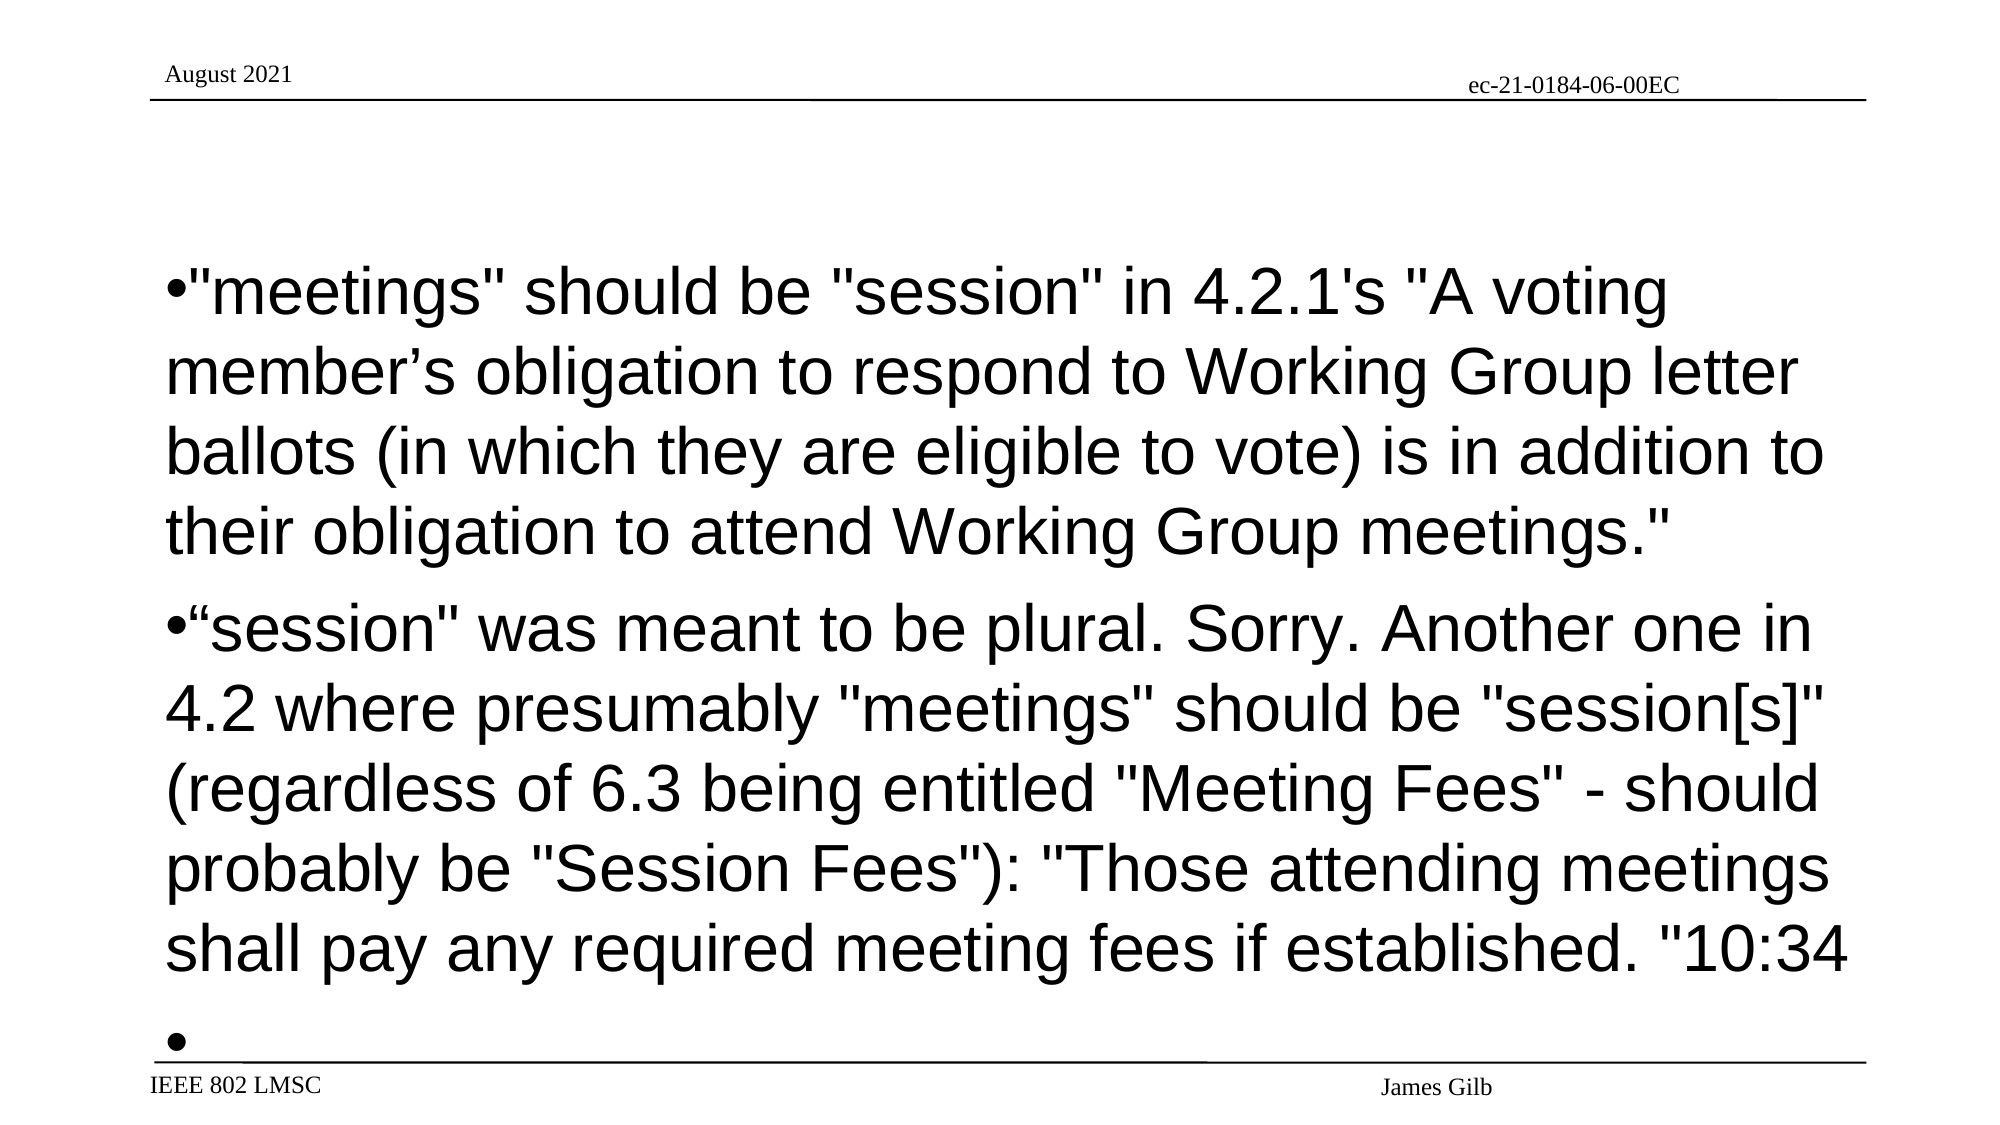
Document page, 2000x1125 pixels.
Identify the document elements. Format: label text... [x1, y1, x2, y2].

list "meetings" should be "session" in 4.2.1's "A voting member’s obligation to respond to Working Group letter ballots (in which they are eligible to vote) is in addition to their obligation to attend Working Group meetings." “session" was meant to be plural. Sorry. Another one in 4.2 where presumably "meetings" should be "session[s]" (regardless of 6.3 being entitled "Meeting Fees" - should probably be "Session Fees"): "Those attending meetings shall pay any required meeting fees if established. "10:34 [149, 239, 1900, 1051]
